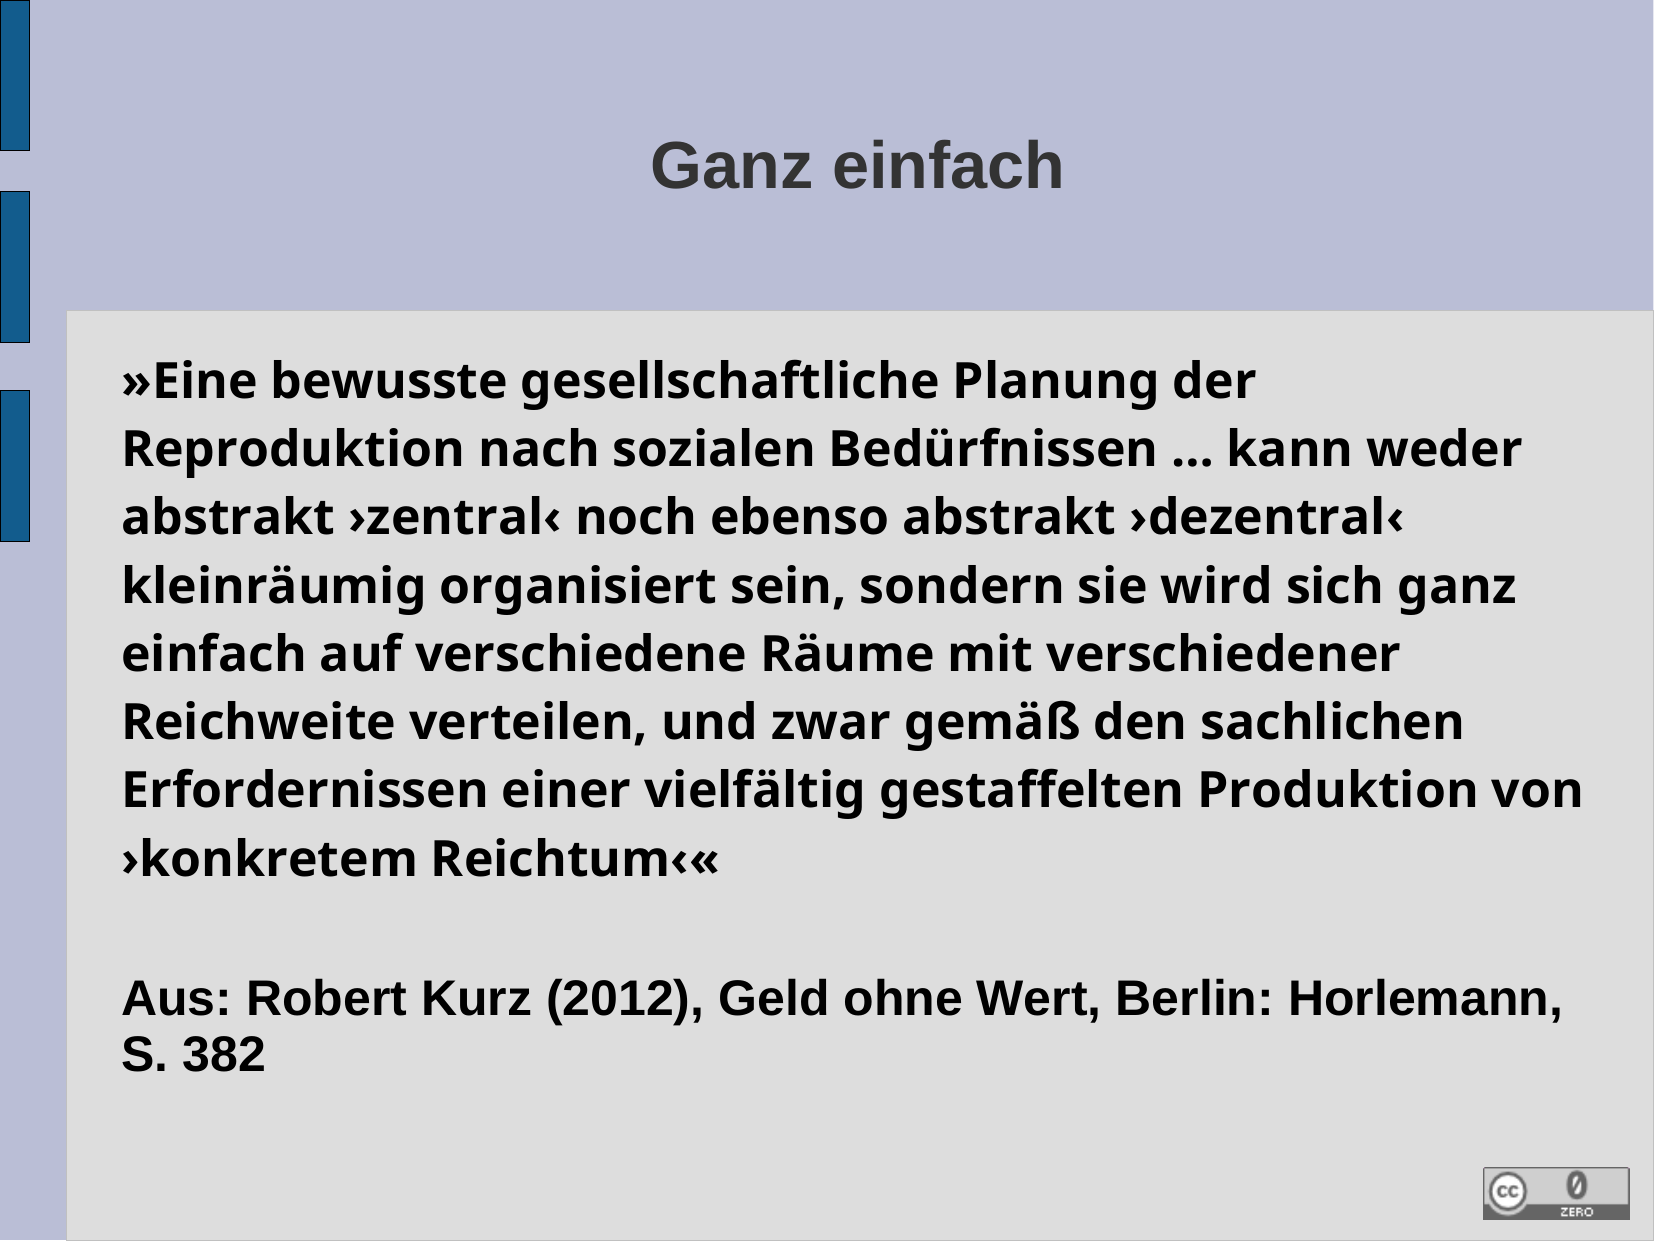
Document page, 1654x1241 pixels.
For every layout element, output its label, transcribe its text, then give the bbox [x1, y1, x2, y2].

list »Eine bewusste gesellschaftliche Planung der Reproduktion nach sozialen Bedürfnissen … kann weder abstrakt ›zentral‹ noch ebenso abstrakt ›dezentral‹ kleinräumig organisiert sein, sondern sie wird sich ganz einfach auf verschiedene Räume mit verschiedener Reichweite verteilen, und zwar gemäß den sachlichen Erfordernissen einer vielfältig gestaffelten Produktion von ›konkretem Reichtum‹« Aus: Robert Kurz (2012), Geld ohne Wert, Berlin: Horlemann, S. 382 [121, 344, 1595, 1152]
picture [1483, 1167, 1630, 1220]
title Ganz einfach [121, 61, 1595, 269]
